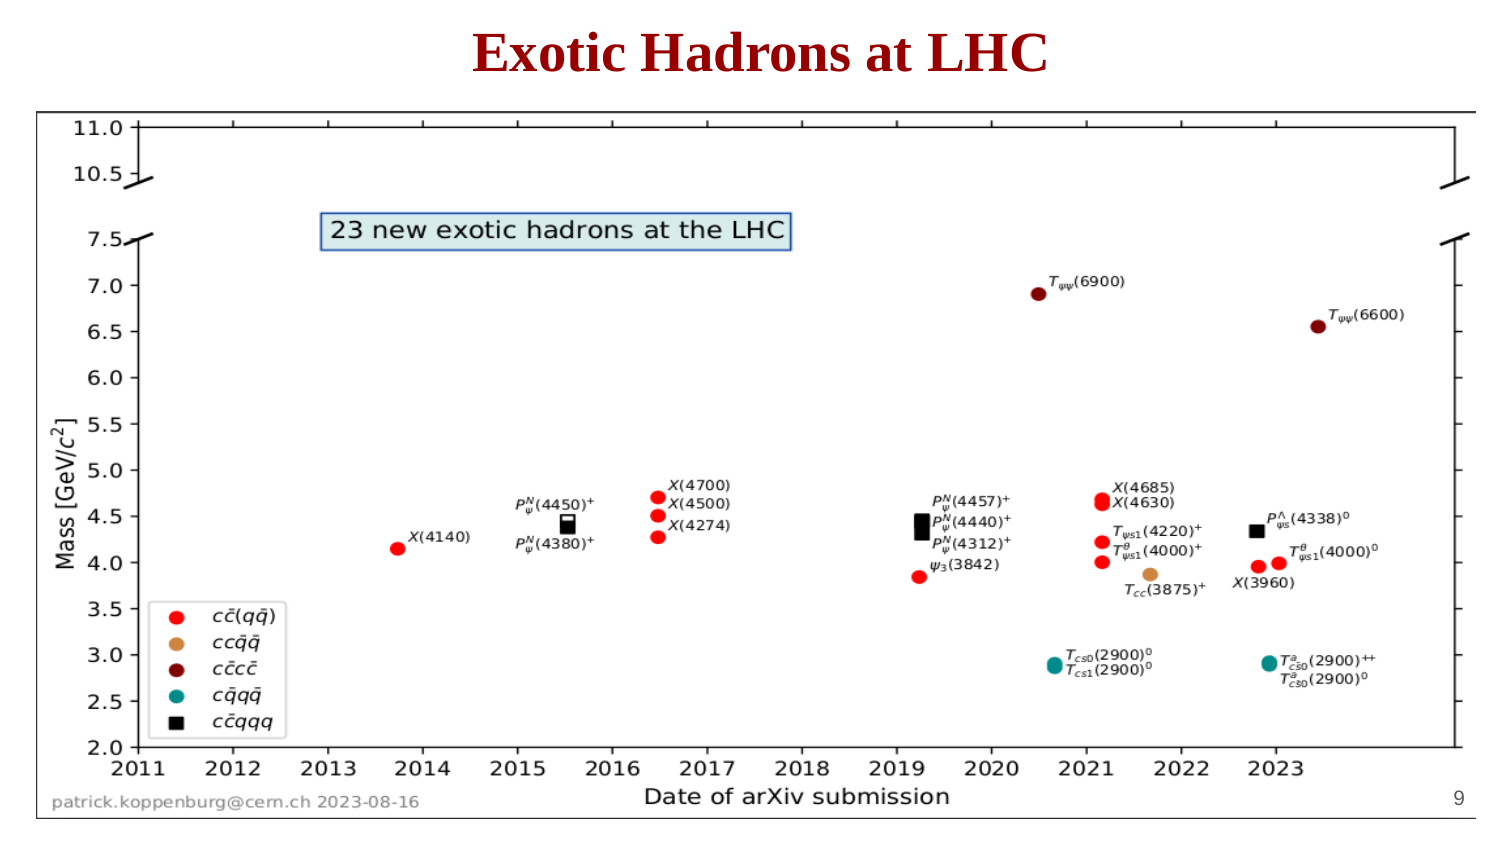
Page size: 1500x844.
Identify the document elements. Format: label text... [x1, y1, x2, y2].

title Exotic Hadrons at LHC [51, 0, 1449, 94]
picture [36, 111, 1476, 819]
slide_number <number> [1389, 764, 1480, 830]
